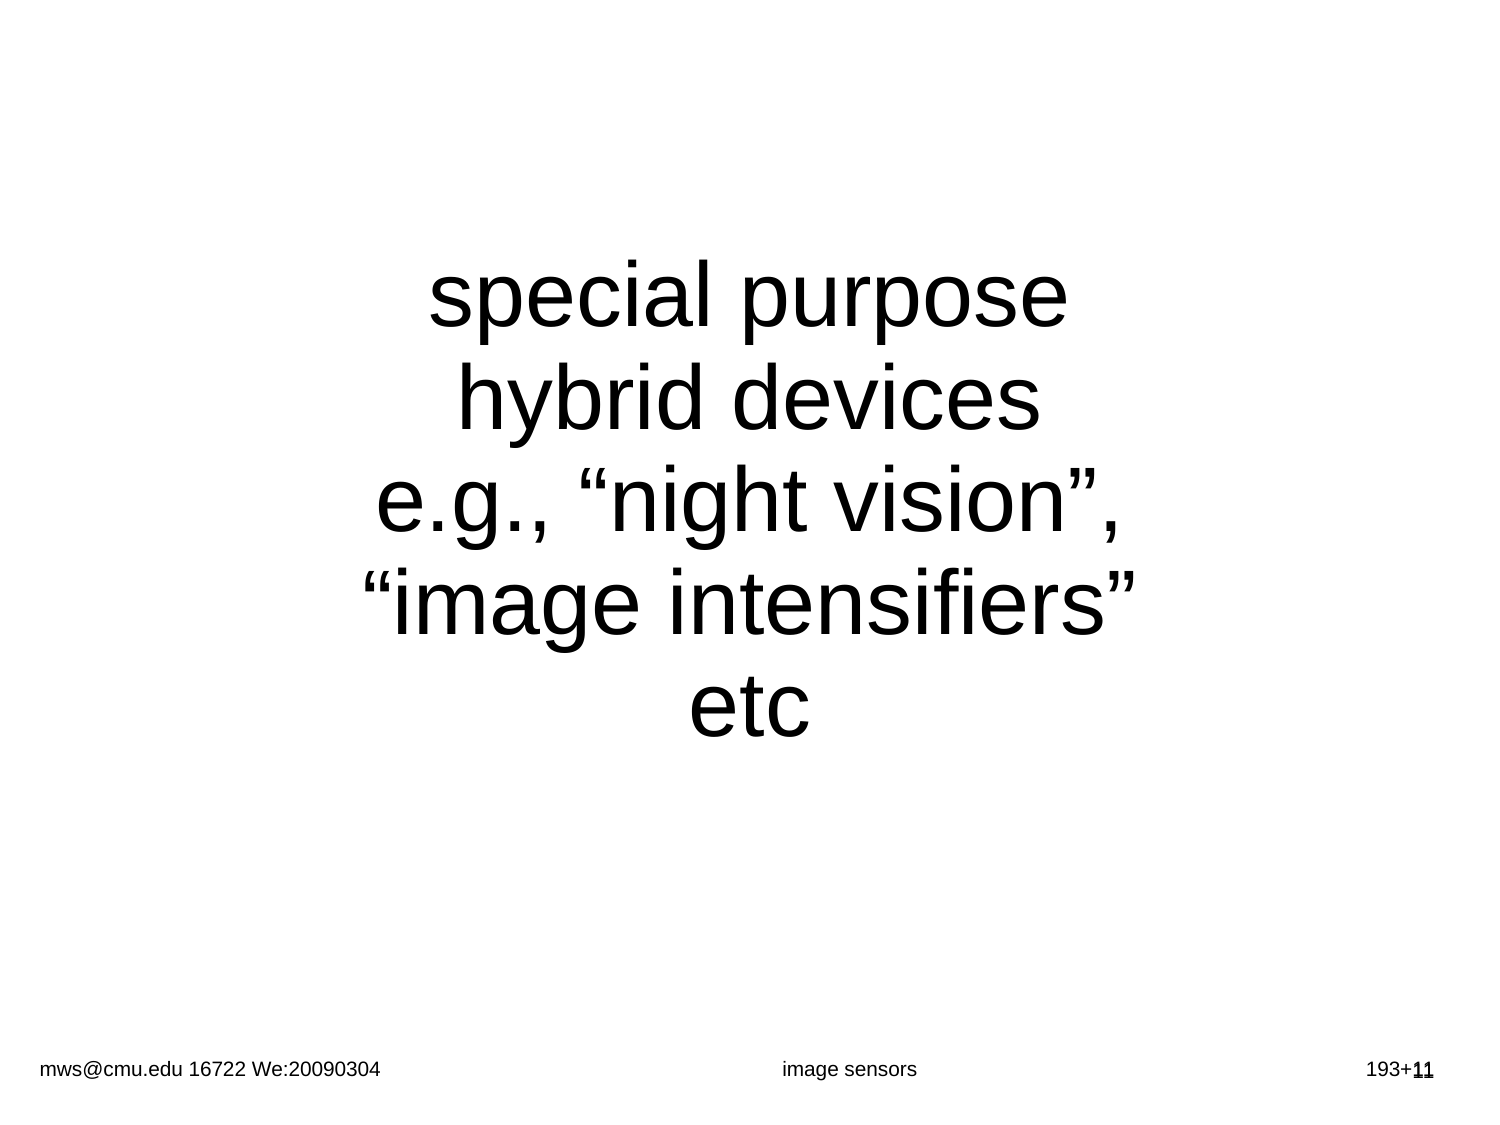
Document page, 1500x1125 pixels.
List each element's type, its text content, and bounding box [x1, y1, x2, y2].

title special purpose hybrid devices e.g., “night vision”, “image intensifiers” etc [112, 236, 1388, 764]
text_box <number> [1262, 1049, 1450, 1101]
